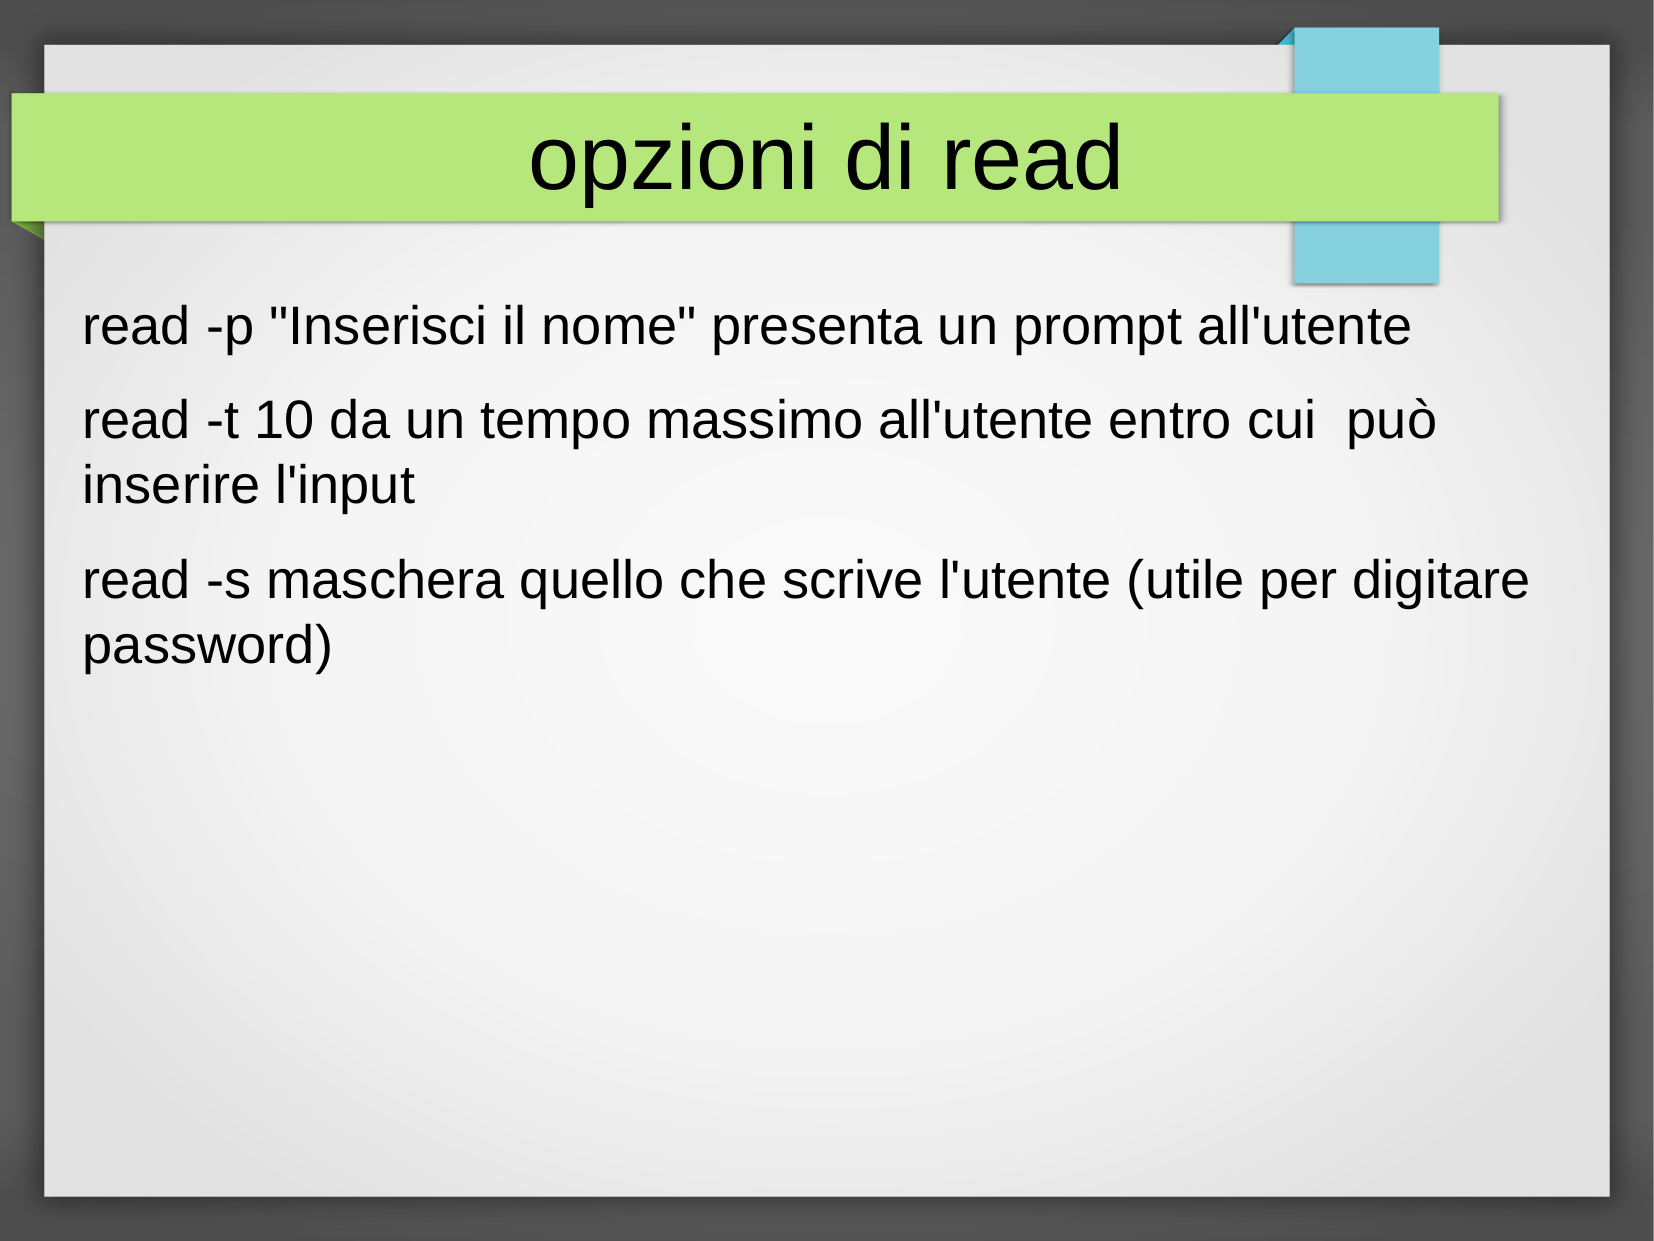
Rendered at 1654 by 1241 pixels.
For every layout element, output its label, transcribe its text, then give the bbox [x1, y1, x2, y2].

title opzioni di read [82, 49, 1571, 257]
list read -p "Inserisci il nome" presenta un prompt all'utente read -t 10 da un tempo massimo all'utente entro cui può inserire l'input read -s maschera quello che scrive l'utente (utile per digitare password) [82, 290, 1571, 1010]
picture [0, 0, 1654, 1241]
